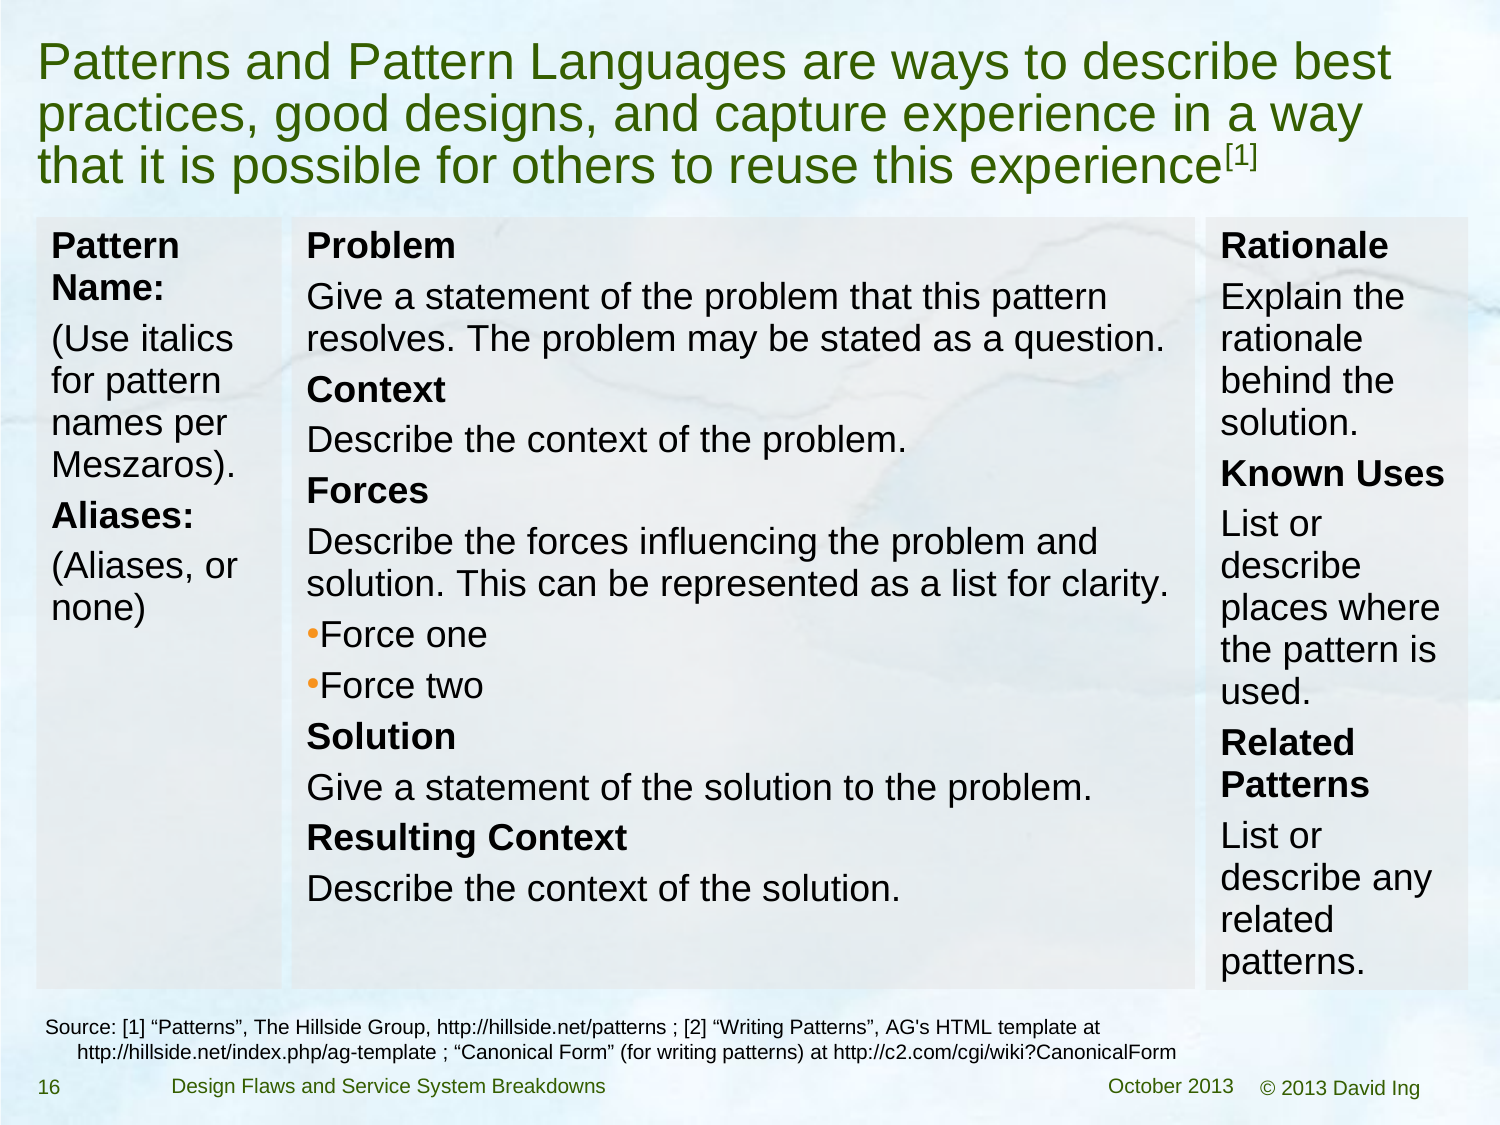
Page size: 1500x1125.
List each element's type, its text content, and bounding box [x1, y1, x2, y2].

picture [0, 0, 1500, 1125]
text_box Source: [1] “Patterns”, The Hillside Group, http://hillside.net/patterns ; [2] “Writing Patterns”, AG's HTML template at http://hillside.net/index.php/ag-template ; “Canonical Form” (for writing patterns) at http://c2.com/cgi/wiki?CanonicalForm - [30, 1005, 1463, 1082]
text_box Problem Give a statement of the problem that this pattern resolves. The problem may be stated as a question. Context Describe the context of the problem. Forces Describe the forces influencing the problem and solution. This can be represented as a list for clarity. Force one Force two Solution Give a statement of the solution to the problem. Resulting Context Describe the context of the solution. [291, 217, 1195, 989]
title Patterns and Pattern Languages are ways to describe best practices, good designs, and capture experience in a way that it is possible for others to reuse this experience[1] [37, 37, 1463, 202]
text_box Pattern Name: (Use italics for pattern names per Meszaros). Aliases: (Aliases, or none) [36, 217, 282, 989]
text_box Rationale Explain the rationale behind the solution. Known Uses List or describe places where the pattern is used. Related Patterns List or describe any related patterns. [1205, 217, 1469, 990]
